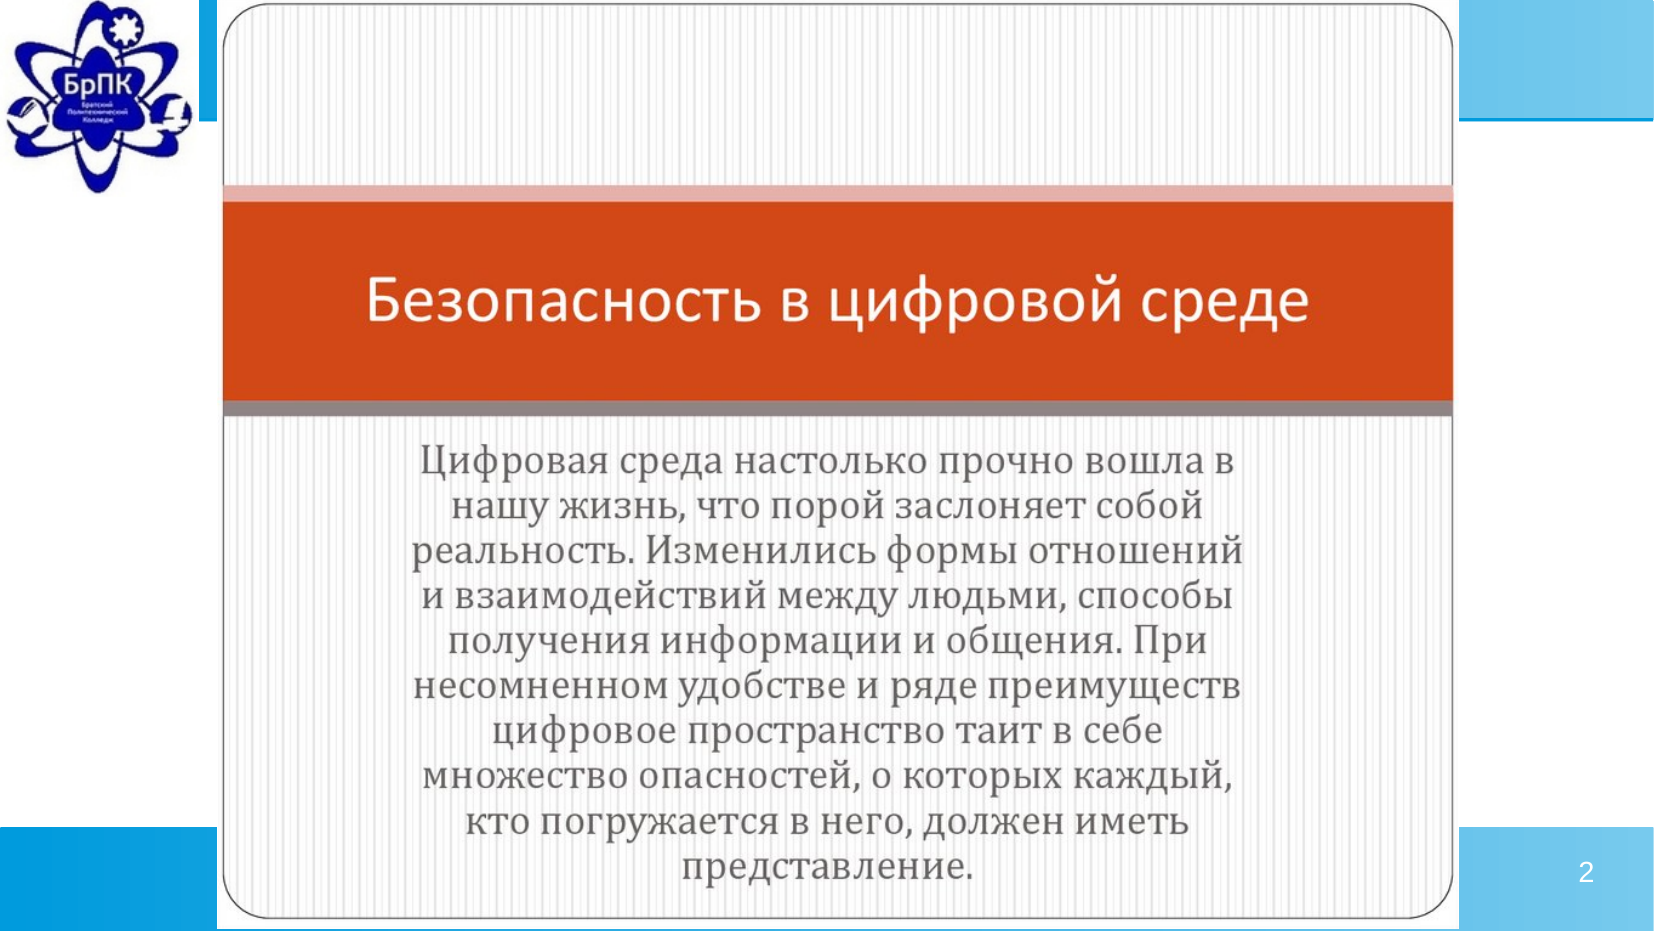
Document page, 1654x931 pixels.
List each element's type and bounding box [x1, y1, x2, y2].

picture [217, 0, 1459, 929]
picture [0, 0, 199, 197]
